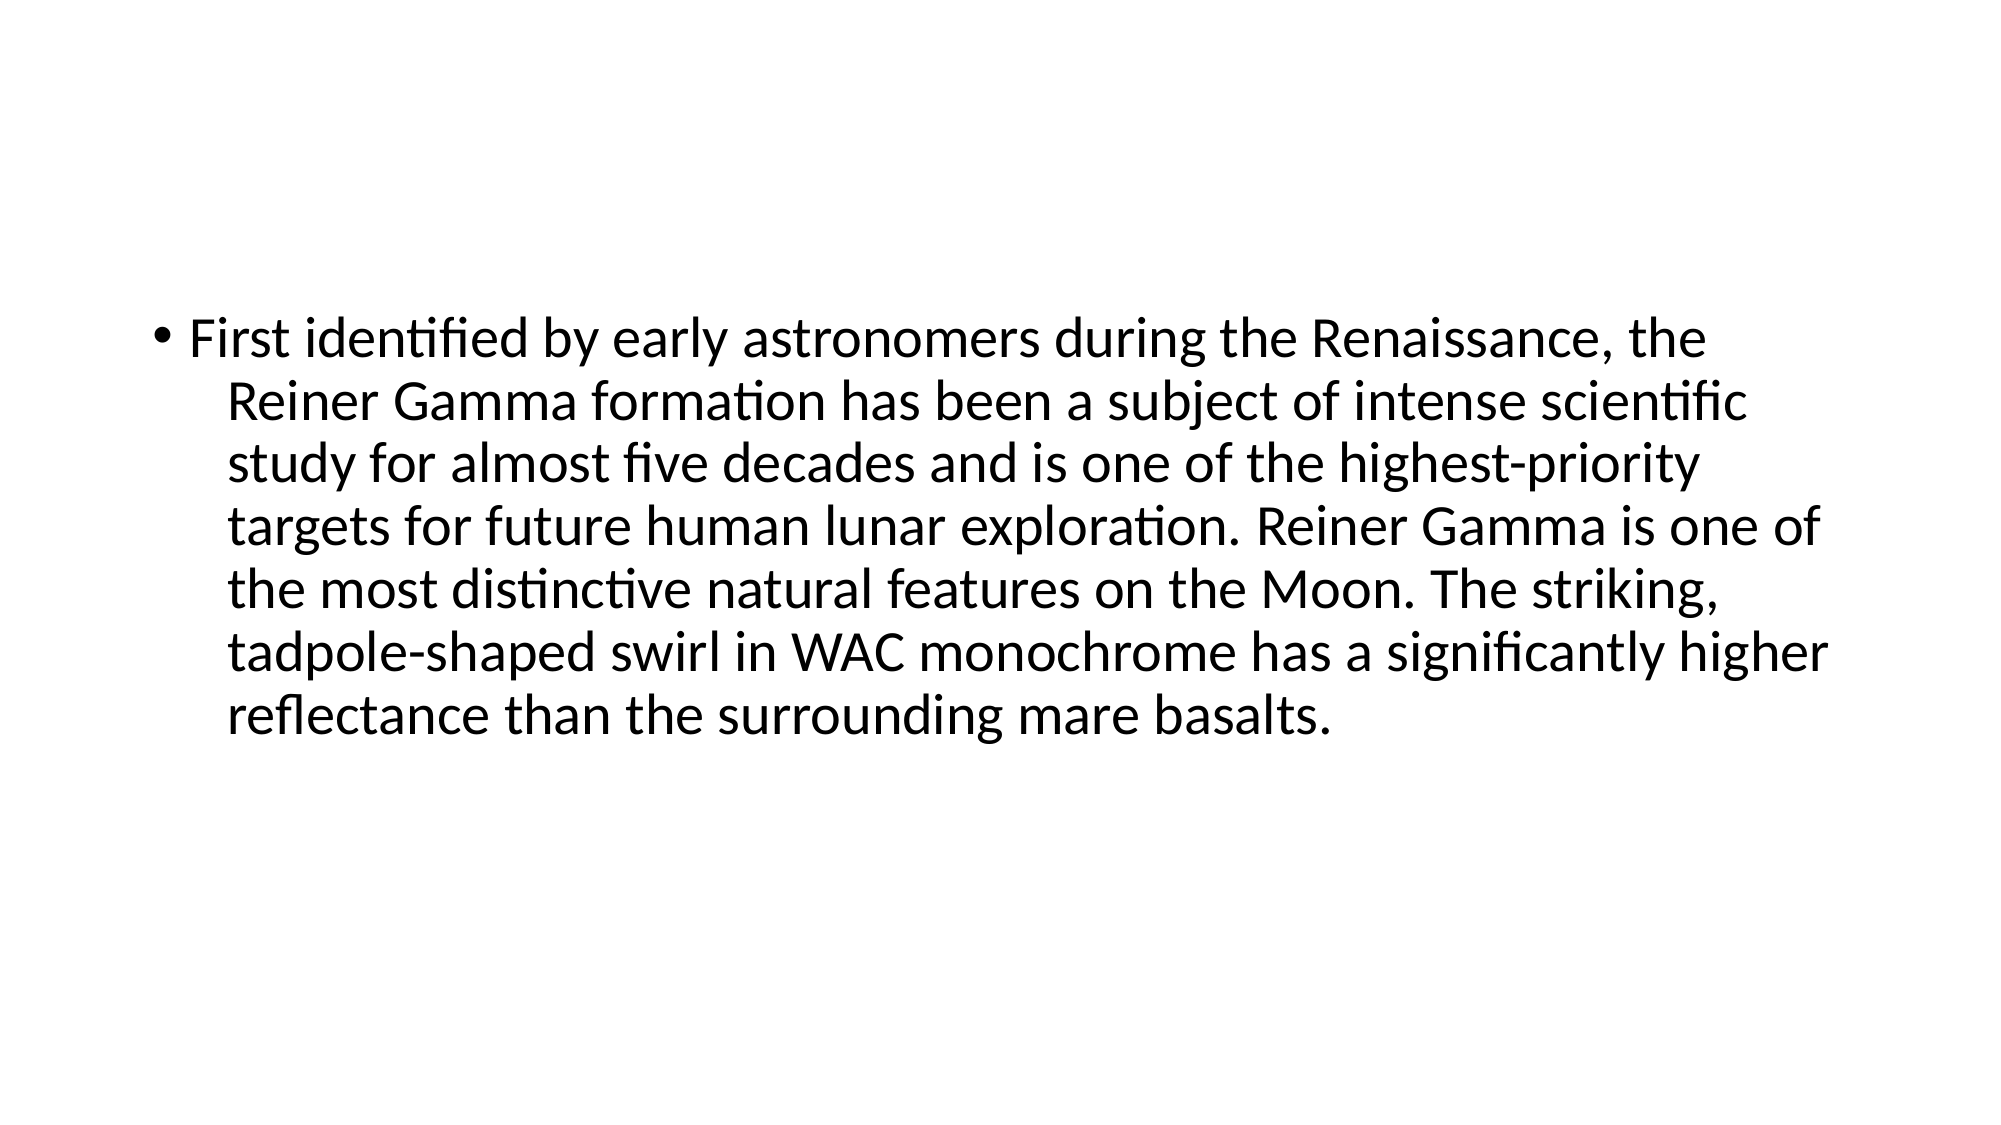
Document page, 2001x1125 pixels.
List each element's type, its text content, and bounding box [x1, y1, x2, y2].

list First identified by early astronomers during the Renaissance, the Reiner Gamma formation has been a subject of intense scientific study for almost five decades and is one of the highest-priority targets for future human lunar exploration. Reiner Gamma is one of the most distinctive natural features on the Moon. The striking, tadpole-shaped swirl in WAC monochrome has a significantly higher reflectance than the surrounding mare basalts. [137, 299, 1863, 1014]
